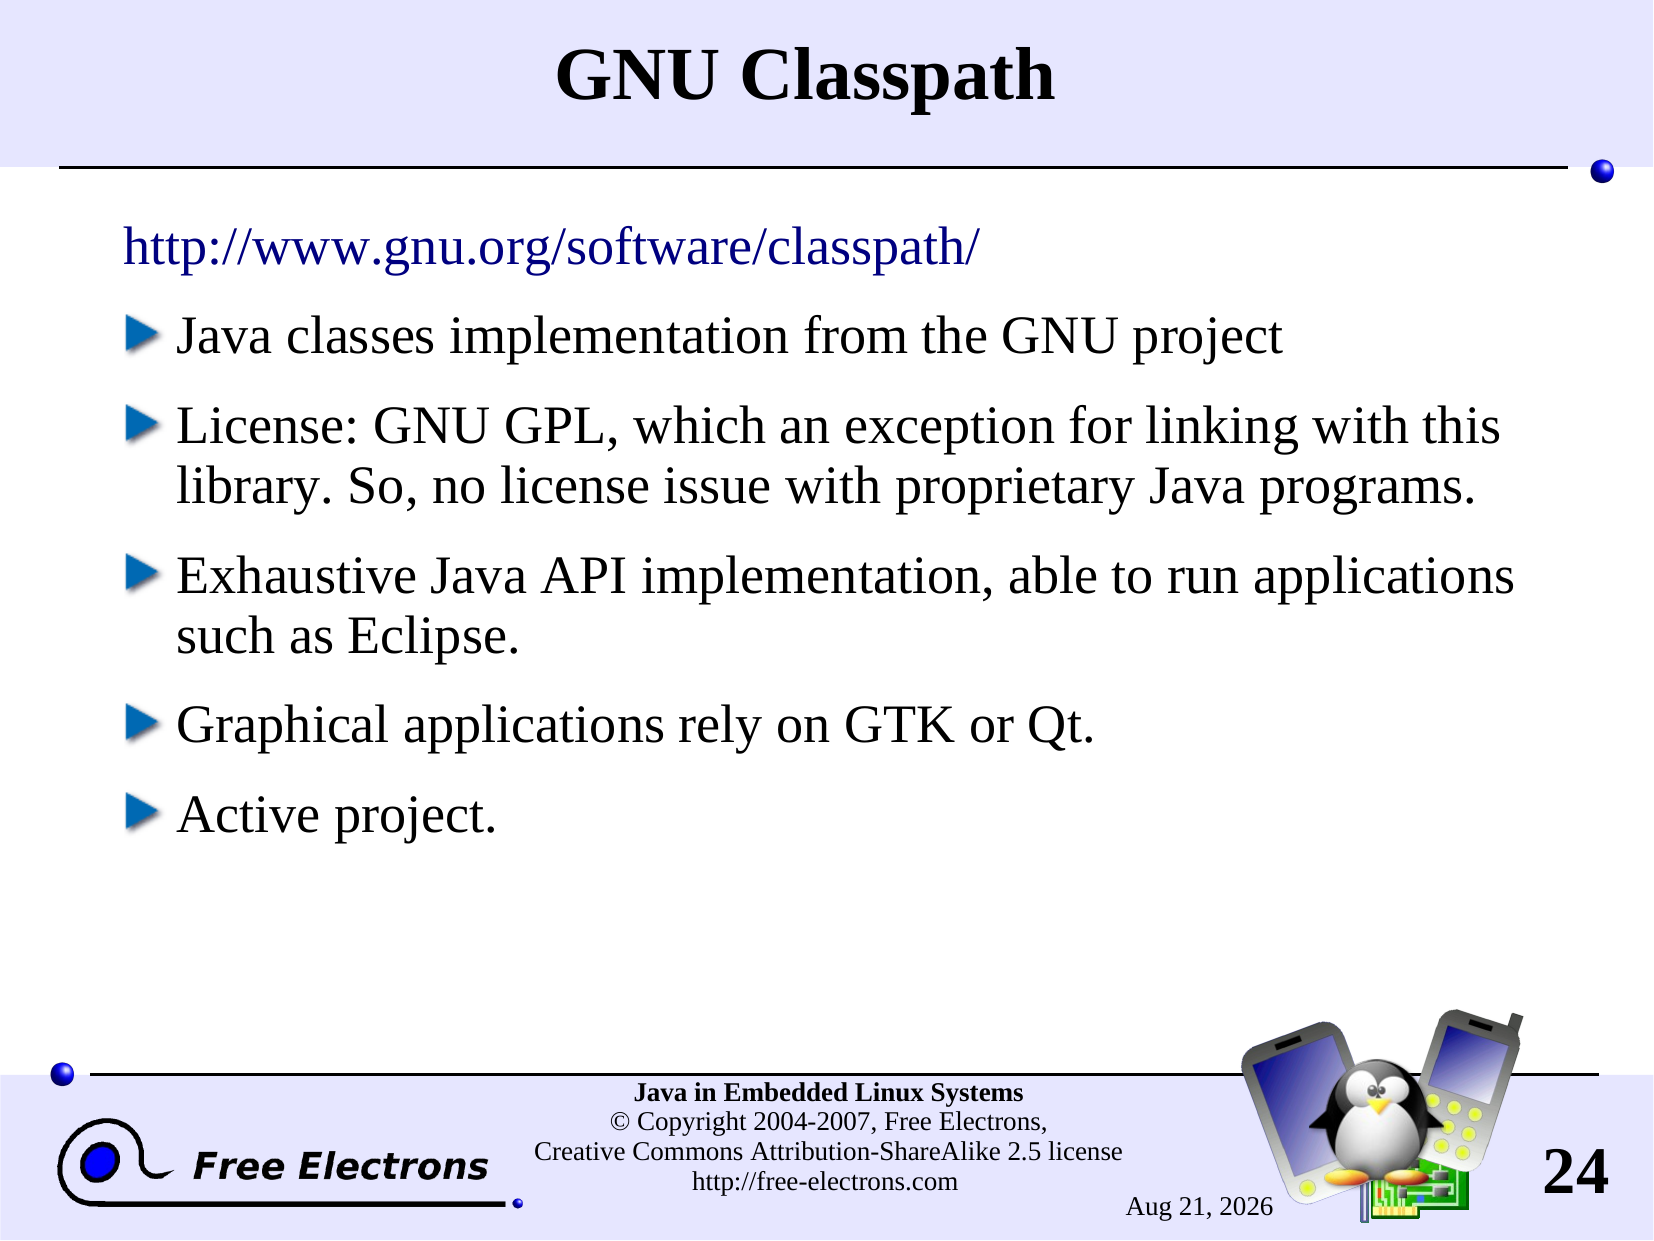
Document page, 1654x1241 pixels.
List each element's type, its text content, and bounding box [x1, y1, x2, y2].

title GNU Classpath [60, 25, 1551, 124]
picture [1231, 1007, 1538, 1241]
picture [50, 1107, 527, 1216]
list http://www.gnu.org/software/classpath/ Java classes implementation from the GNU project License: GNU GPL, which an exception for linking with this library. So, no license issue with proprietary Java programs. Exhaustive Java API implementation, able to run applications such as Eclipse. Graphical applications rely on GTK or Qt. Active project. [105, 216, 1518, 1066]
